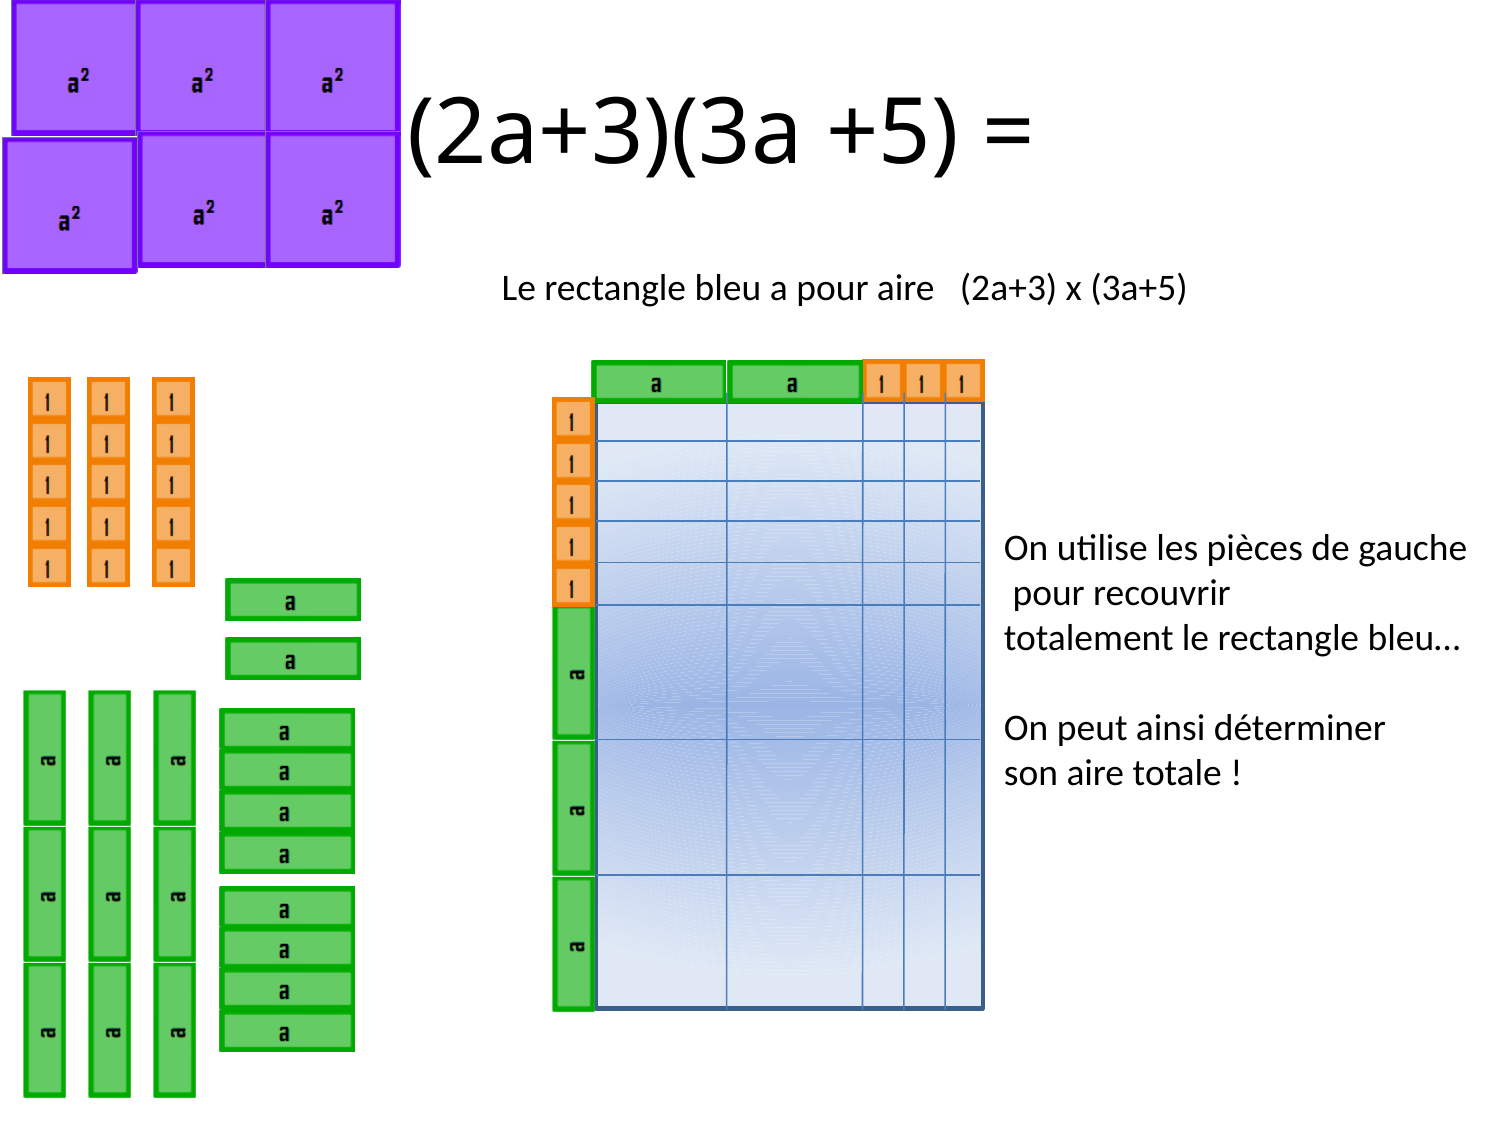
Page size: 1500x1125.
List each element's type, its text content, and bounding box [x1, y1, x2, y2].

text_box [596, 403, 726, 440]
text_box [596, 606, 726, 739]
picture [224, 637, 361, 680]
picture [2, 0, 401, 274]
picture [218, 708, 355, 874]
text_box [728, 563, 861, 604]
text_box [864, 563, 903, 604]
text_box [596, 740, 725, 874]
text_box [728, 442, 862, 480]
picture [552, 359, 985, 1013]
text_box [905, 522, 944, 562]
text_box [864, 482, 903, 520]
picture [218, 886, 355, 1052]
picture [224, 578, 361, 621]
text_box [864, 522, 903, 562]
text_box [905, 740, 944, 874]
text_box [728, 876, 861, 1009]
text_box [596, 482, 726, 520]
text_box [596, 563, 726, 604]
text_box [728, 522, 861, 562]
picture [28, 377, 71, 587]
text_box [864, 442, 903, 480]
text_box [596, 876, 725, 1009]
picture [23, 690, 66, 1099]
text_box [864, 740, 903, 874]
picture [87, 377, 130, 587]
picture [88, 690, 131, 1099]
text_box [864, 402, 903, 440]
text_box (2a+3)(3a +5) = [401, 64, 1051, 189]
text_box [596, 442, 726, 480]
text_box [905, 442, 944, 480]
text_box Le rectangle bleu a pour aire (2a+3) x (3a+5) [486, 255, 1204, 316]
text_box [905, 563, 944, 604]
picture [153, 690, 196, 1099]
text_box [905, 402, 944, 440]
text_box [728, 606, 861, 739]
text_box [728, 403, 862, 440]
text_box [728, 740, 861, 874]
text_box [864, 606, 903, 739]
text_box [905, 876, 944, 1009]
text_box On utilise les pièces de gauche pour recouvrir totalement le rectangle bleu… On peut ainsi déterminer son aire totale ! [989, 515, 1483, 801]
text_box [946, 402, 983, 1009]
text_box [596, 522, 726, 562]
picture [152, 377, 195, 587]
text_box [864, 876, 903, 1009]
text_box [728, 482, 861, 520]
text_box [905, 482, 944, 520]
text_box [905, 606, 944, 739]
